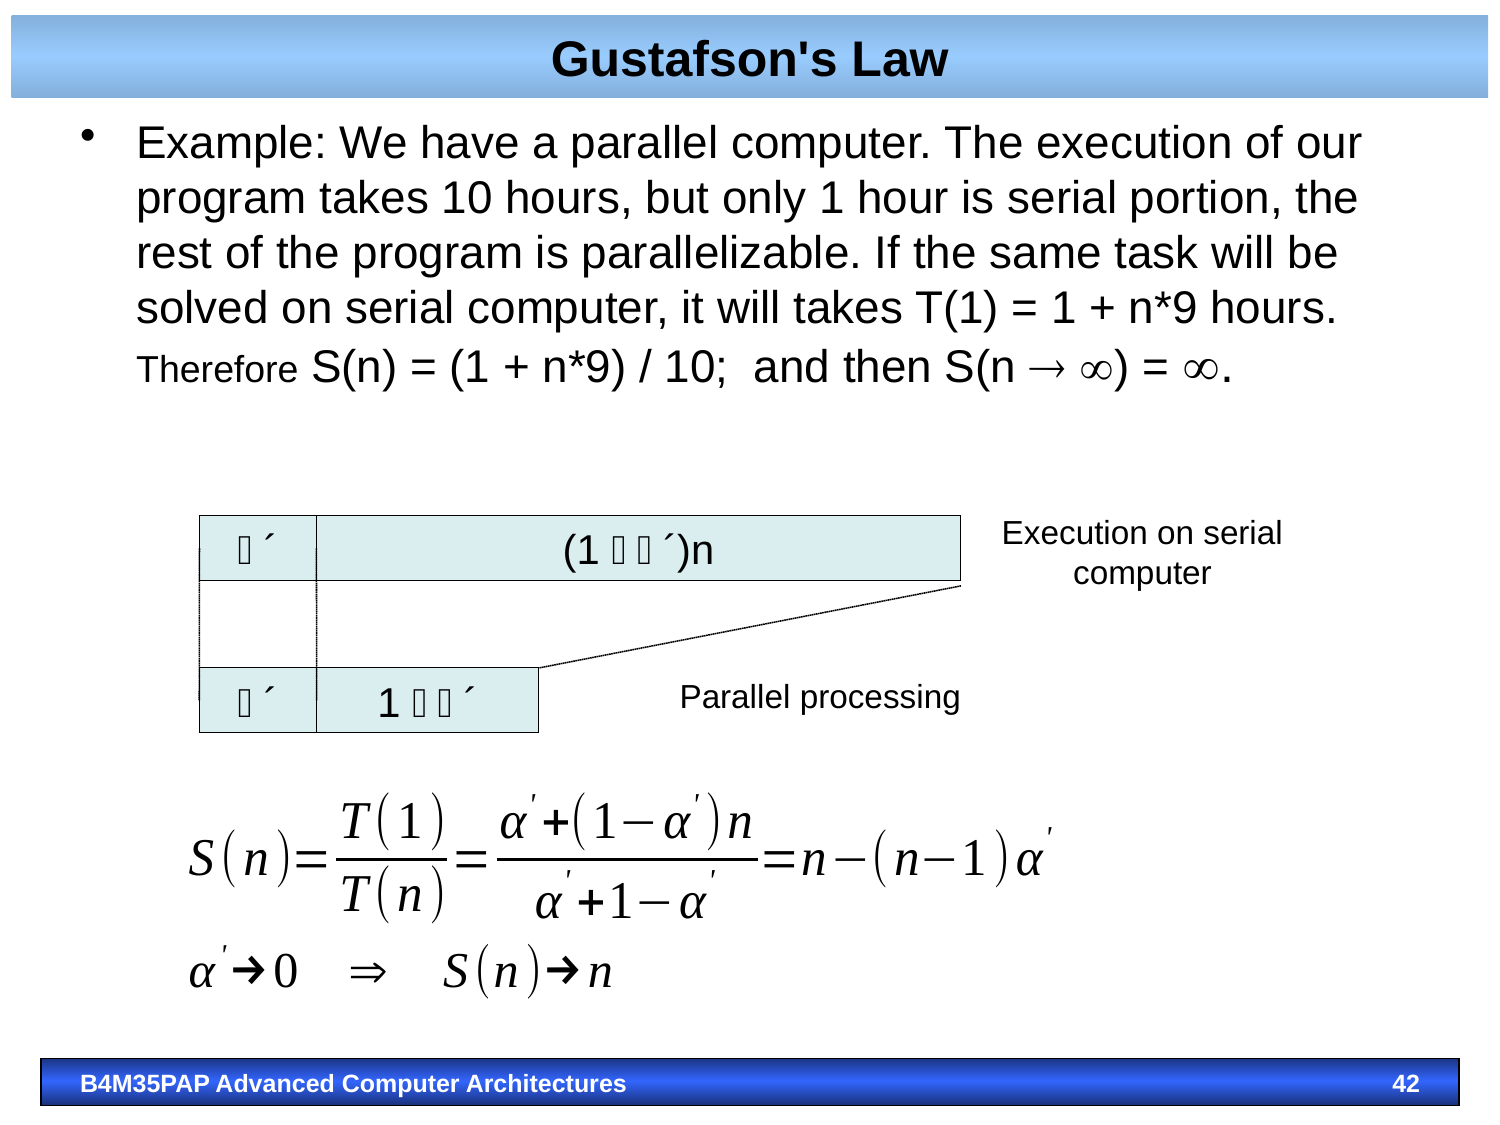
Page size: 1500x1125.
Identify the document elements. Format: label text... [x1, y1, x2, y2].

chart [175, 785, 1071, 930]
text_box Parallel processing [539, 667, 1102, 723]
text_box Execution on serial computer [960, 503, 1325, 599]
text_box ´ [199, 515, 317, 581]
text_box ´ [199, 667, 316, 733]
title Gustafson's Law [11, 15, 1489, 98]
list Example: We have a parallel computer. The execution of our program takes 10 hours, but only 1 hour is serial portion, the rest of the program is parallelizable. If the same task will be solved on serial computer, it will takes T(1) = 1 + n*9 hours. Therefore S(n) = (1 + n*9) / 10; and then S(n  ) = . [64, 105, 1436, 1043]
text_box (1  ´)n [317, 515, 960, 581]
text_box 1  ´ [316, 667, 539, 733]
chart [175, 937, 631, 1004]
